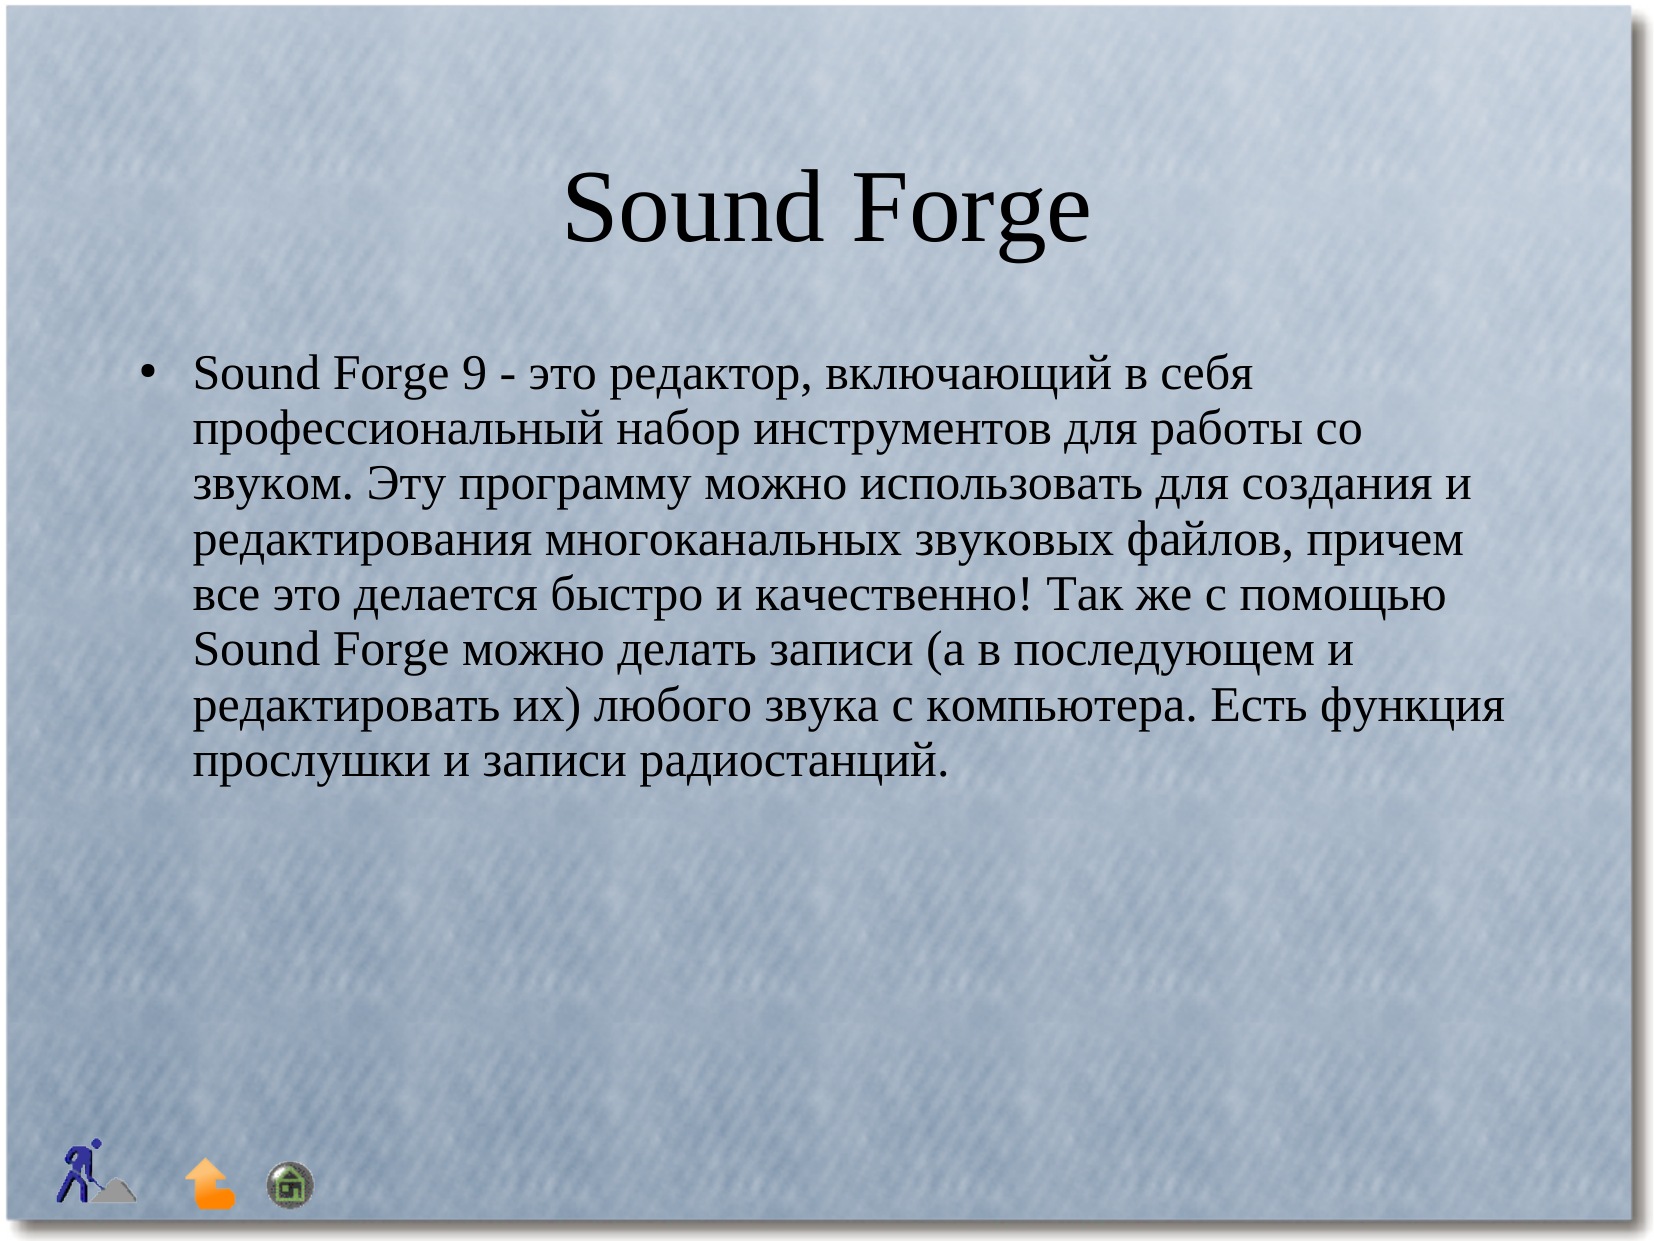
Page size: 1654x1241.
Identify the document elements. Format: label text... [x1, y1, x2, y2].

list Sound Forge 9 - это редактор, включающий в себя профессиональный набор инструментов для работы со звуком. Эту программу можно использовать для создания и редактирования многоканальных звуковых файлов, причем все это делается быстро и качественно! Так же с помощью Sound Forge можно делать записи (а в последующем и редактировать их) любого звука с компьютера. Есть функция прослушки и записи радиостанций. [121, 344, 1534, 1127]
title Sound Forge [121, 102, 1534, 310]
picture [0, 0, 1654, 1241]
